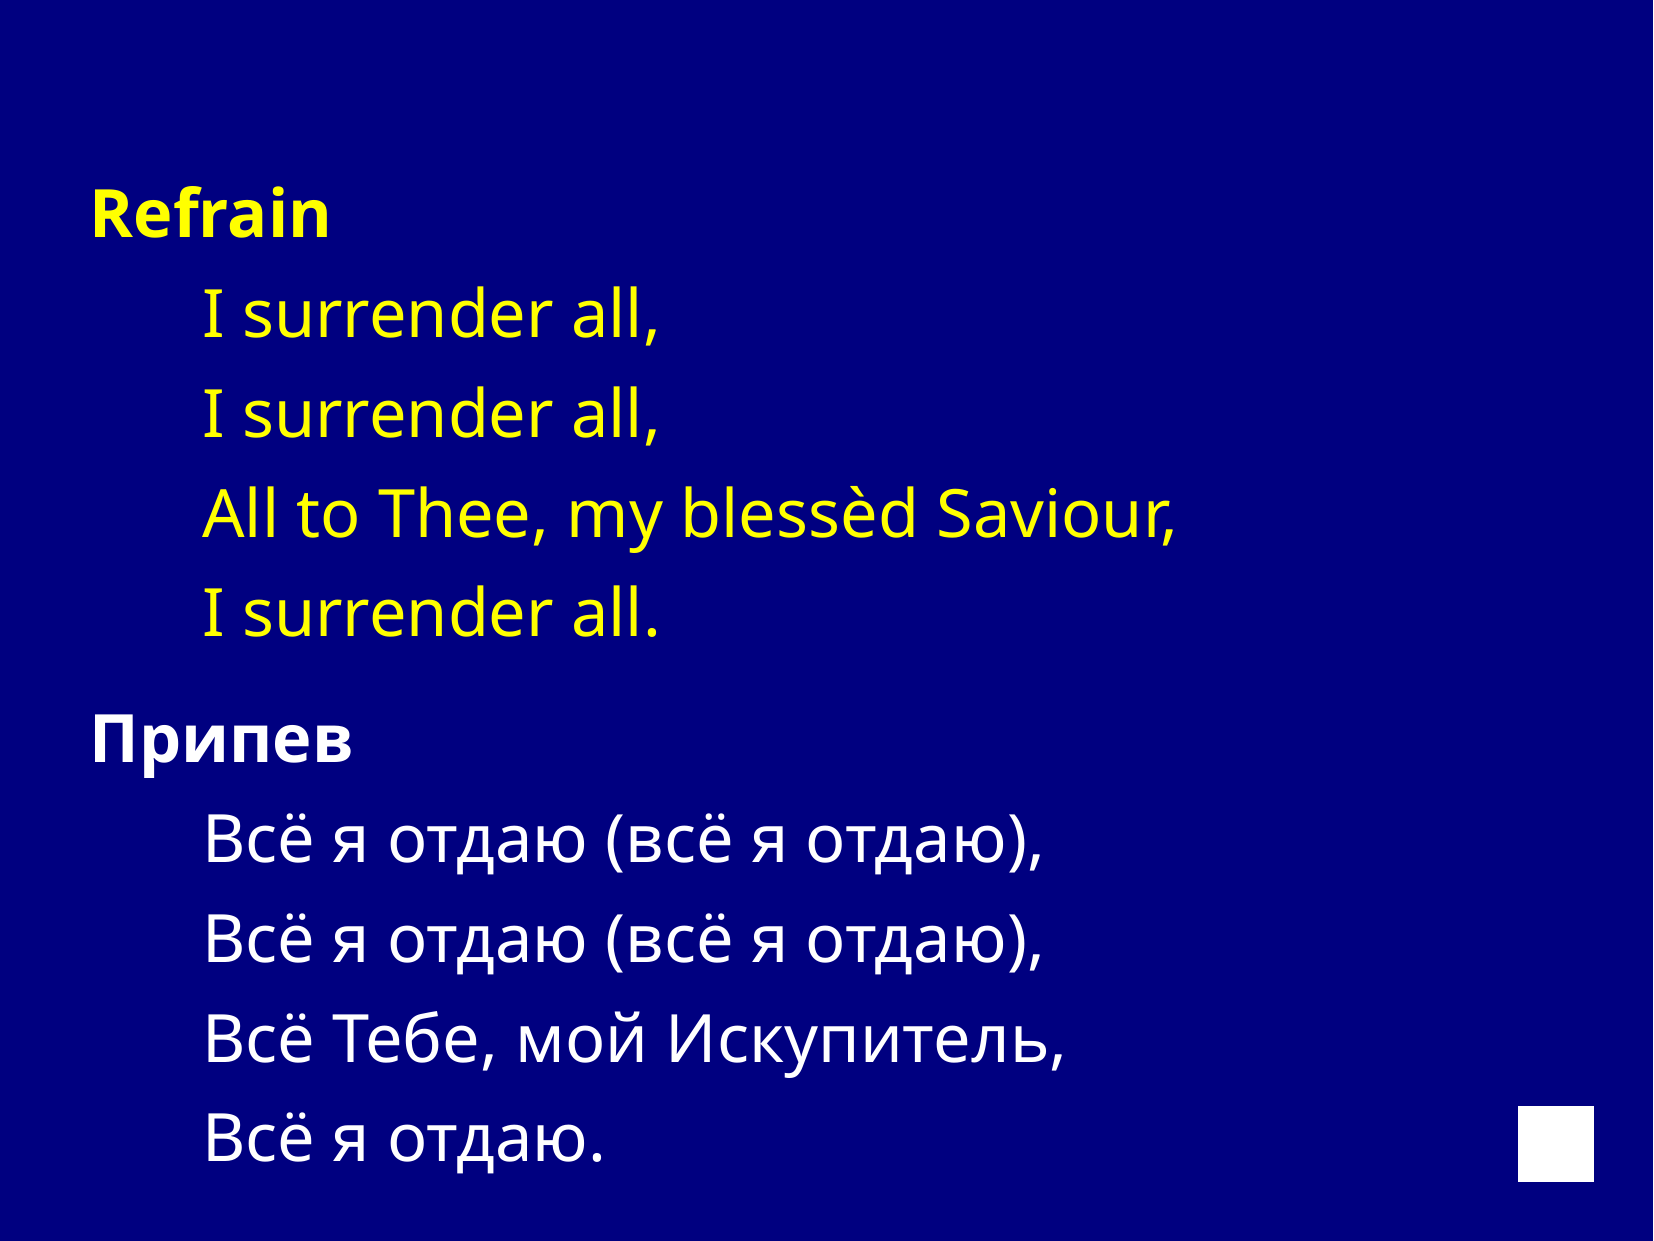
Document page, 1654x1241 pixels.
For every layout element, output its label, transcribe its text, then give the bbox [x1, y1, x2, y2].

text_box [1518, 1106, 1594, 1182]
text_box Припев Всё я отдаю (всё я отдаю), Всё я отдаю (всё я отдаю), Всё Тебе, мой Искупитель, Всё я отдаю. [75, 675, 1576, 1163]
text_box Refrain I surrender all, I surrender all, All to Thee, my blessèd Saviour, I surrender all. [75, 150, 1576, 638]
